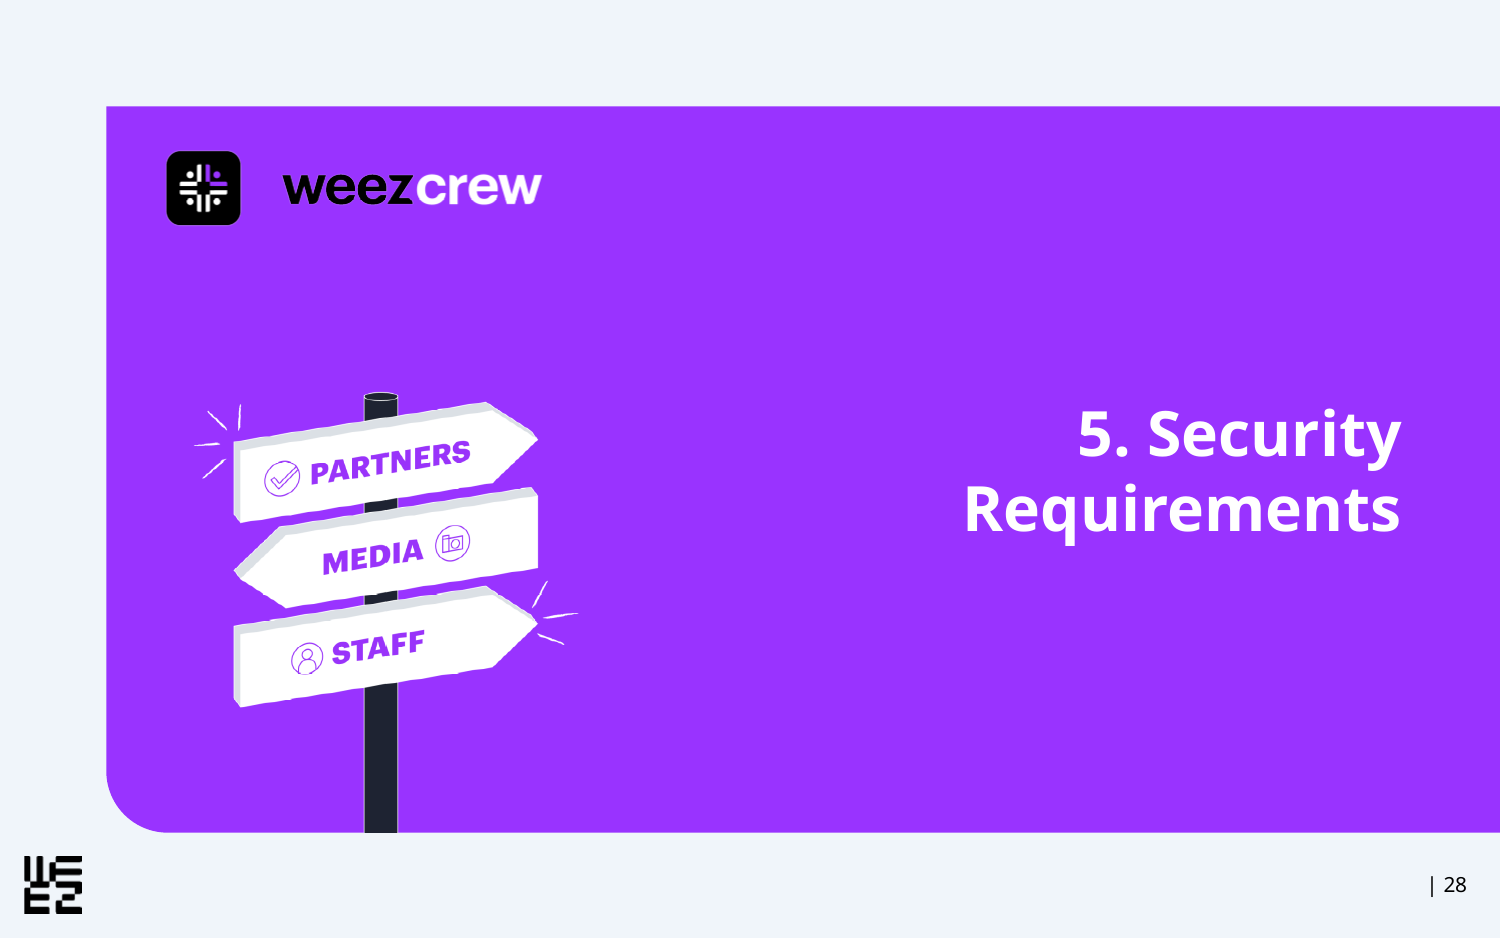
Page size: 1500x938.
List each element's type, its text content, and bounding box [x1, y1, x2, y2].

picture [49, 39, 725, 833]
slide_number | <number> [1393, 850, 1482, 922]
picture [24, 856, 82, 914]
title 5. Security Requirements [590, 309, 1418, 629]
